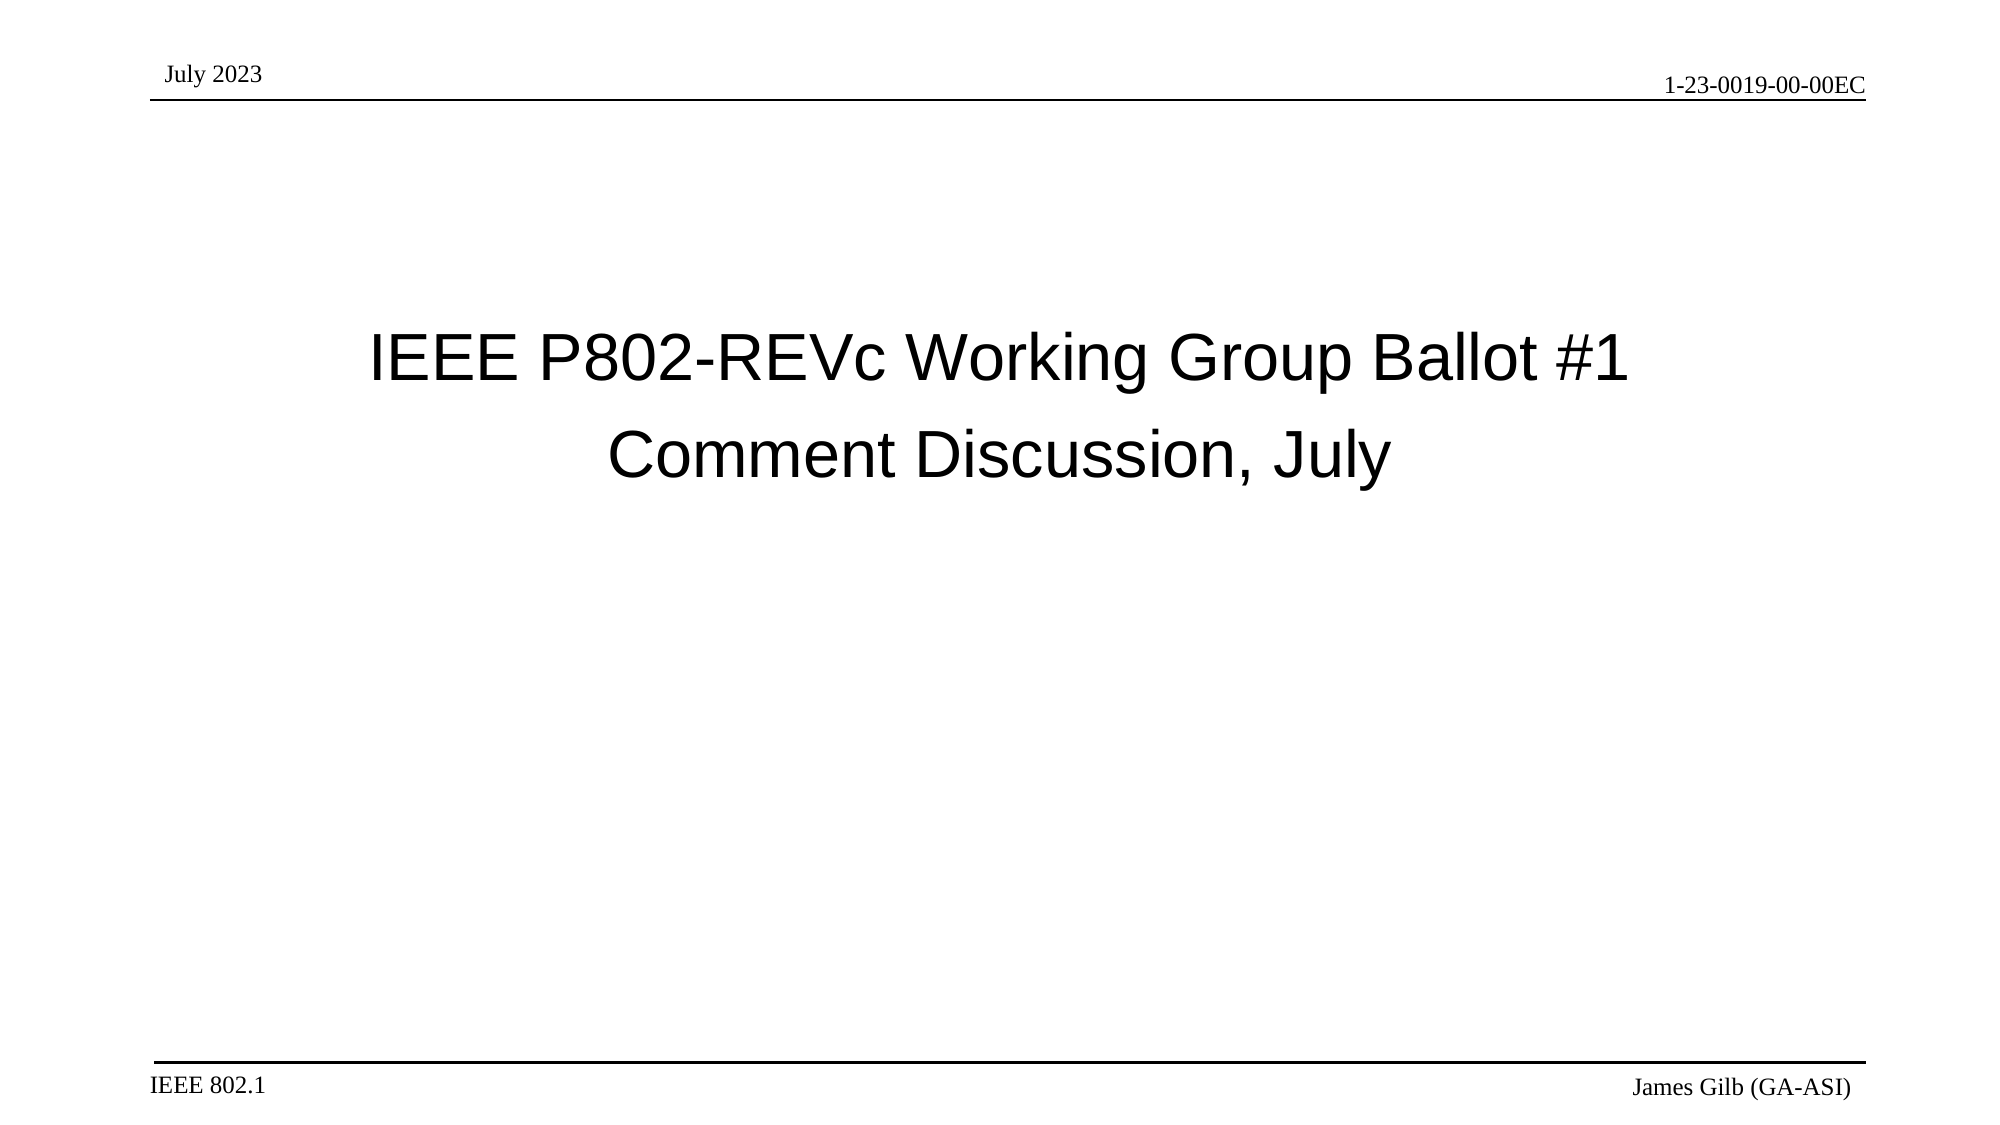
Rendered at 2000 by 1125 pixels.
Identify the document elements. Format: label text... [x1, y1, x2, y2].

subtitle IEEE P802-REVc Working Group Ballot #1 Comment Discussion, July [125, 112, 1876, 693]
